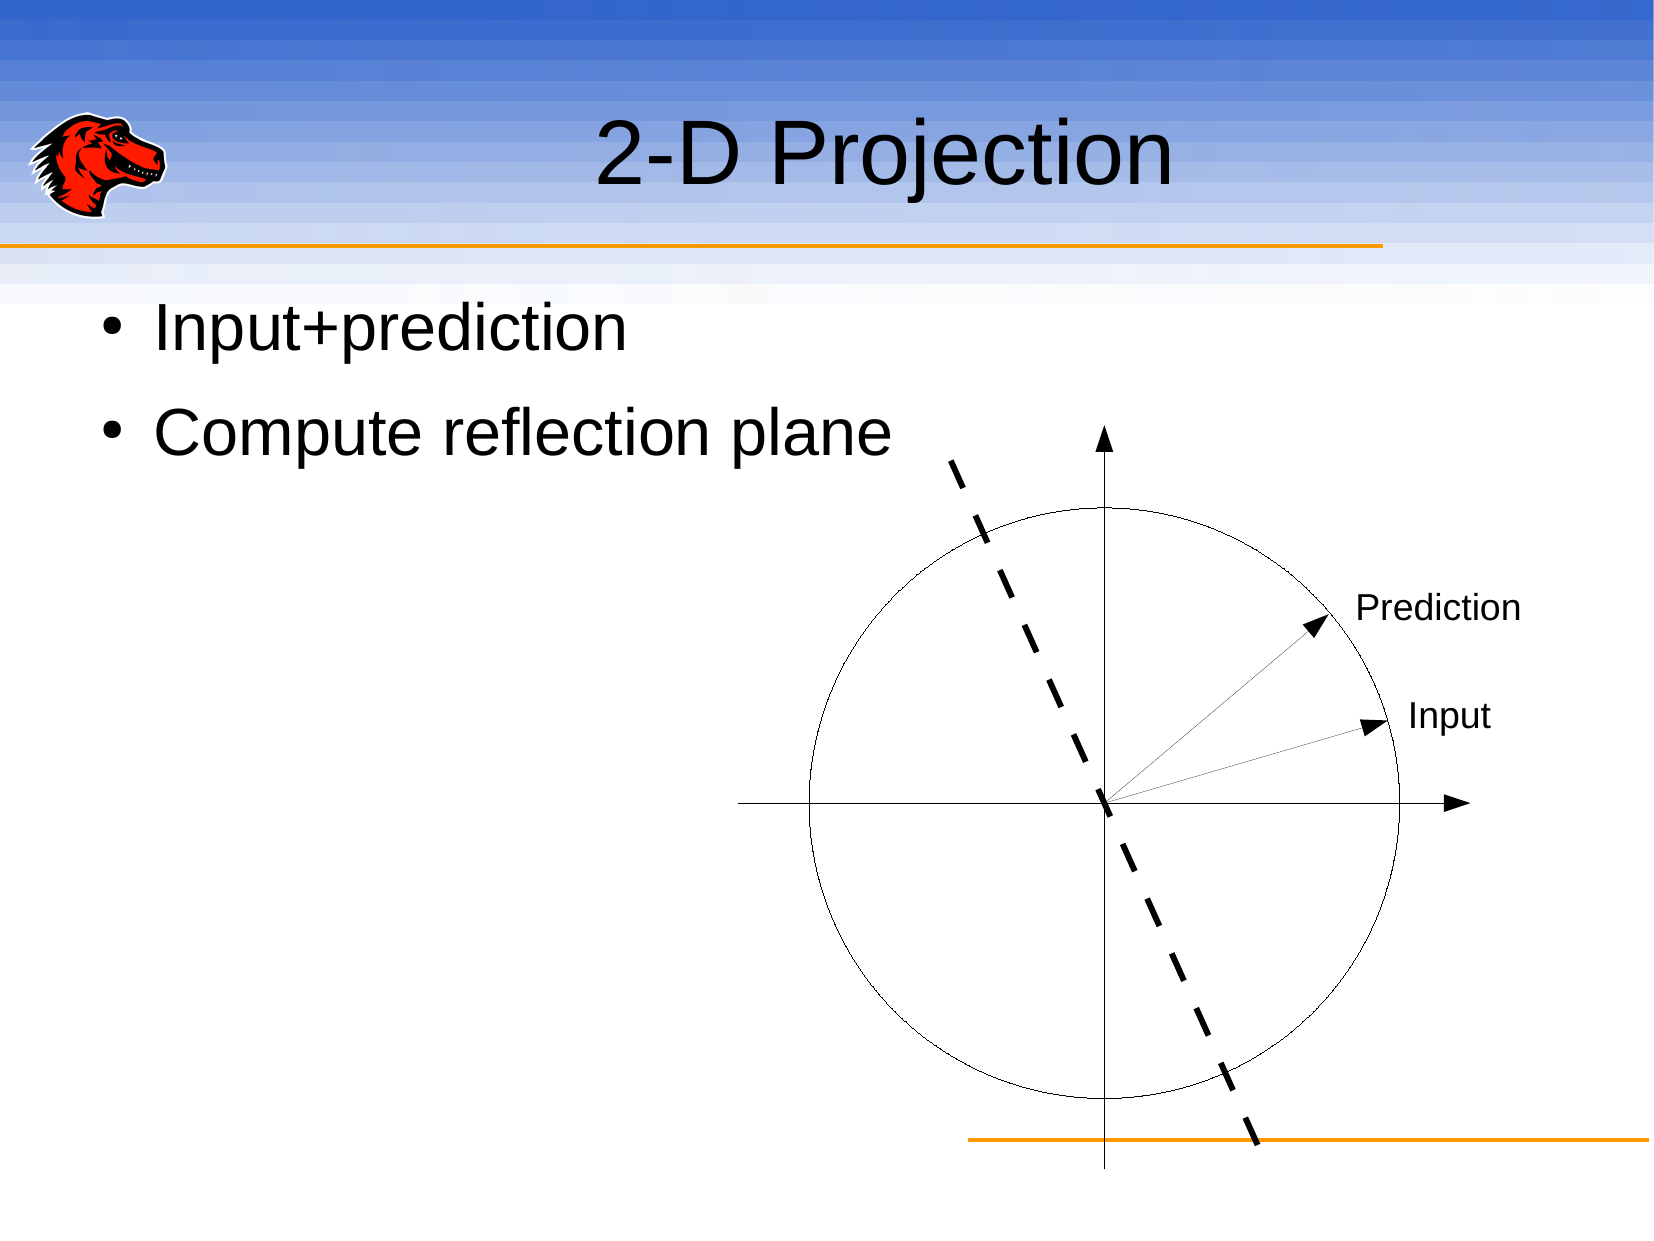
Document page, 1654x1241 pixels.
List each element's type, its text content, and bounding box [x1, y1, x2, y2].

list Input+prediction Compute reflection plane [82, 290, 1538, 1010]
title 2-D Projection [141, 49, 1630, 257]
text_box Input [1393, 687, 1506, 745]
text_box Prediction [1340, 578, 1537, 636]
picture [0, 0, 1654, 1241]
